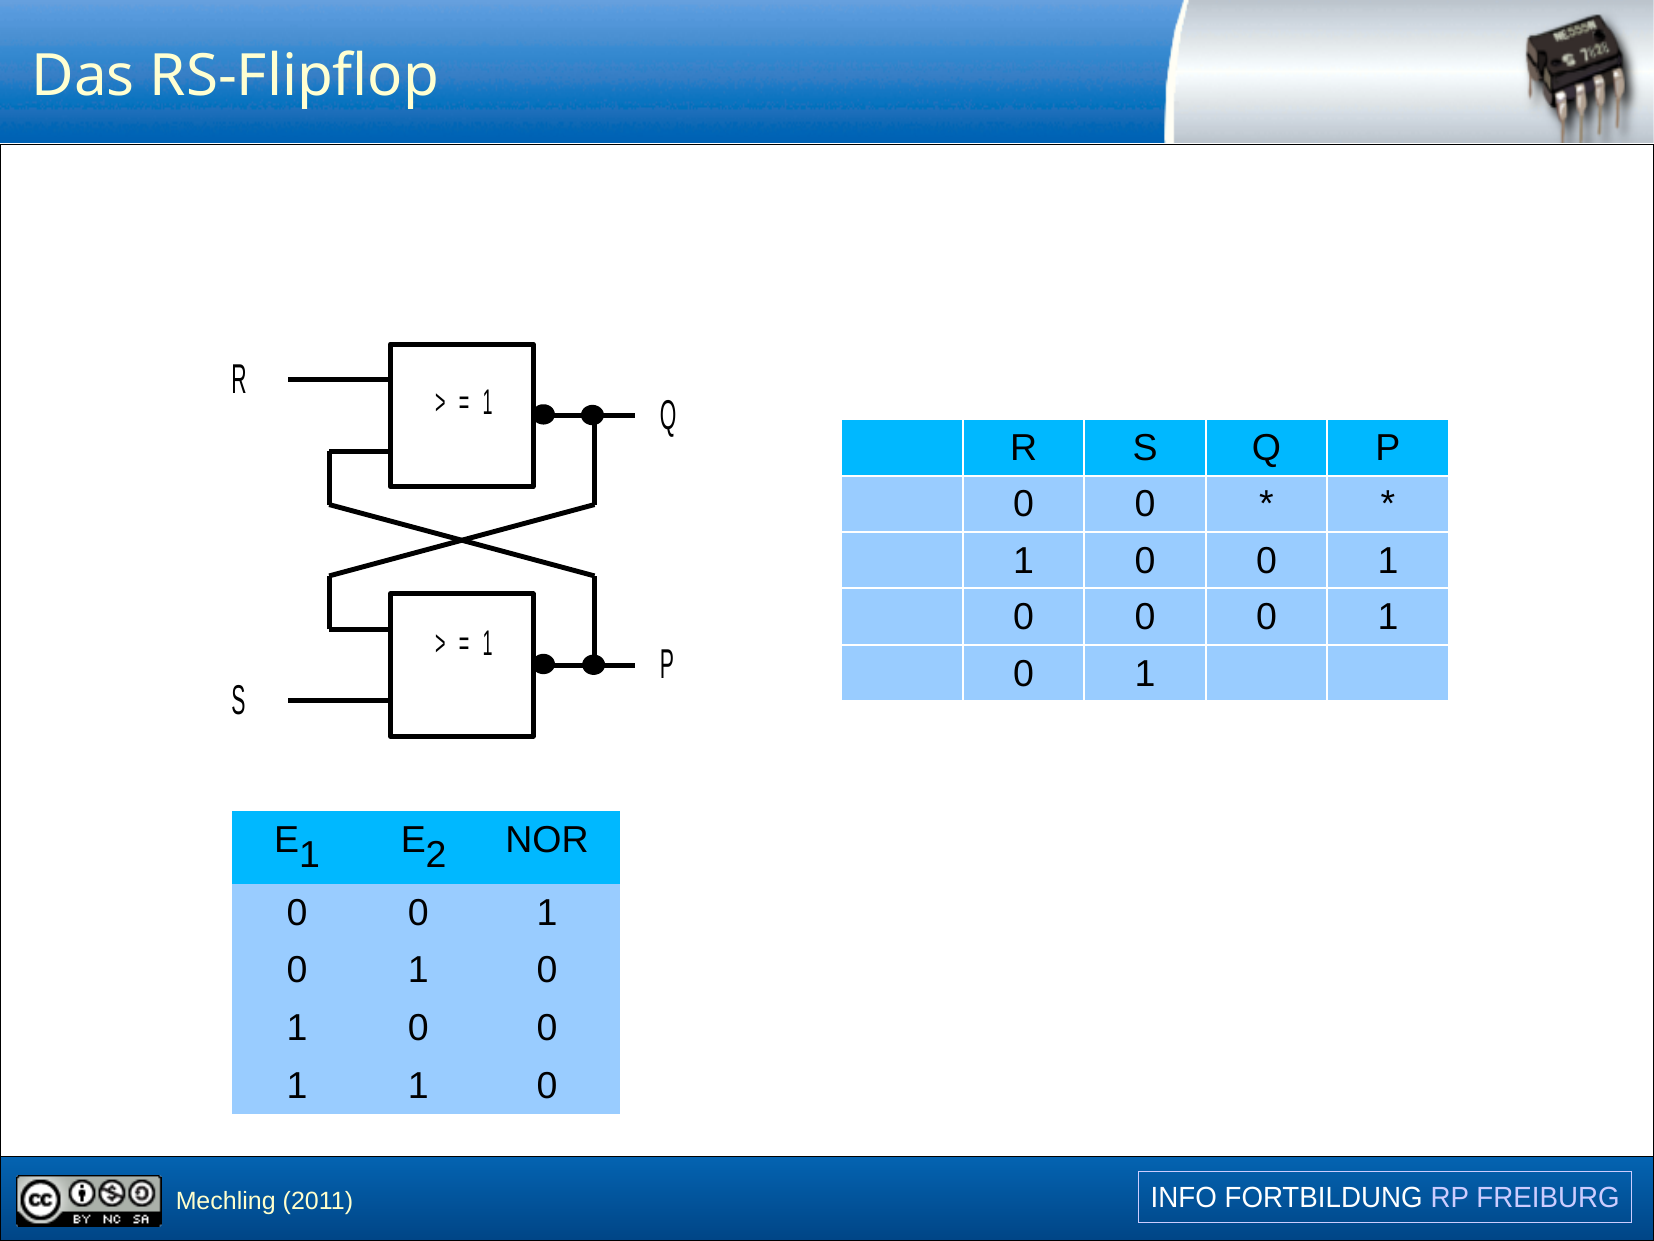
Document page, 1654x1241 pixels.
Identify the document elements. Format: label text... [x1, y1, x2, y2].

table_cell 0 [475, 941, 620, 999]
table_header S [1085, 420, 1205, 475]
table_cell 0 [475, 999, 620, 1056]
table_cell 1 [232, 1056, 362, 1114]
table_cell [1328, 646, 1448, 700]
table_cell 0 [1085, 477, 1205, 531]
table_cell 1 [475, 884, 620, 941]
table_cell * [1328, 477, 1448, 531]
table_cell 0 [1085, 589, 1205, 644]
table_cell 0 [1085, 533, 1205, 587]
table_cell 1 [1328, 533, 1448, 587]
picture [0, 0, 1654, 143]
table_cell 0 [1207, 533, 1326, 587]
table_cell 1 [232, 999, 362, 1056]
table_cell 1 [1085, 646, 1205, 700]
table_header [842, 420, 962, 475]
table_cell 1 [362, 1056, 475, 1114]
table_cell 1 [362, 941, 475, 999]
table_cell * [1207, 477, 1326, 531]
table_cell 0 [362, 999, 475, 1056]
table_header E1 [232, 811, 362, 884]
table_cell 0 [232, 941, 362, 999]
title Das RS-Flipflop [31, 34, 1151, 112]
table_cell 0 [964, 646, 1083, 700]
picture [16, 1175, 162, 1227]
table_cell [842, 533, 962, 587]
table_cell 0 [1207, 589, 1326, 644]
table_header Q [1207, 420, 1326, 475]
table_cell 0 [964, 477, 1083, 531]
picture [206, 341, 739, 739]
table_cell 0 [964, 589, 1083, 644]
table_header NOR [475, 811, 620, 884]
table_cell [842, 589, 962, 644]
table_cell [842, 646, 962, 700]
table_header P [1328, 420, 1448, 475]
table_header E2 [362, 811, 475, 884]
table_cell 1 [1328, 589, 1448, 644]
table_cell [842, 477, 962, 531]
table_cell 1 [964, 533, 1083, 587]
table_header R [964, 420, 1083, 475]
table_cell 0 [362, 884, 475, 941]
table_cell 0 [232, 884, 362, 941]
table_cell 0 [475, 1056, 620, 1114]
table_cell [1207, 646, 1326, 700]
